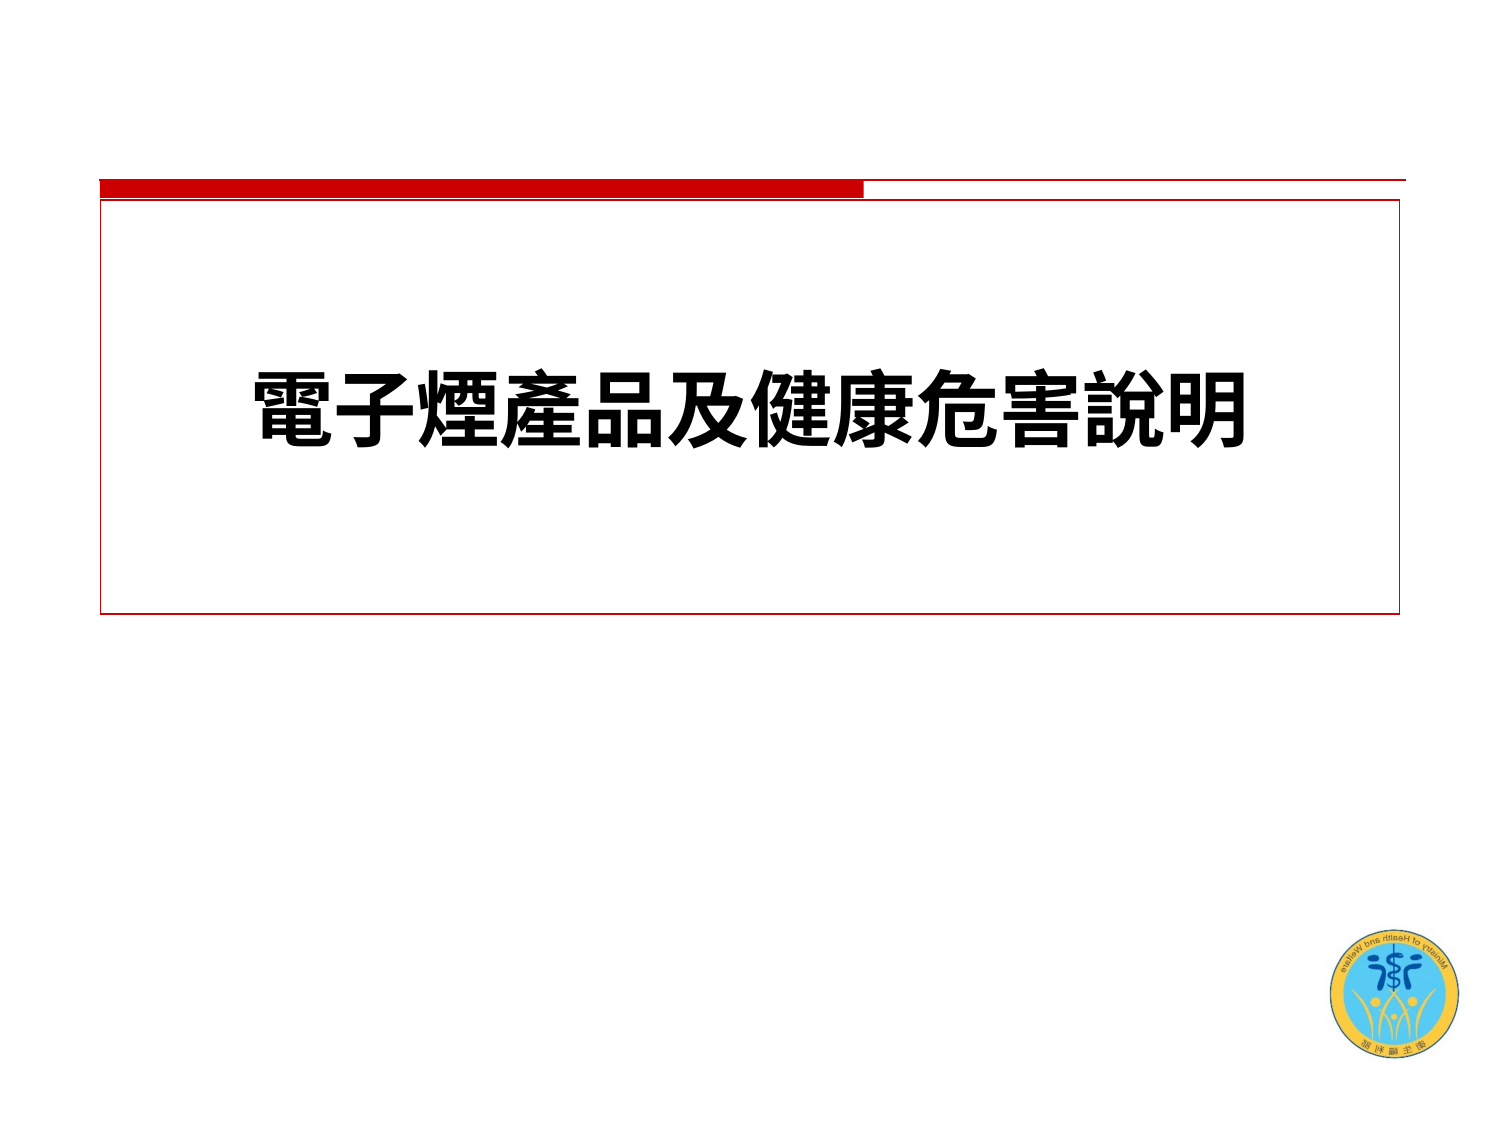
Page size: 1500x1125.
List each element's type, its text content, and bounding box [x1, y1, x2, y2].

text_box 電子煙產品及健康危害說明 [100, 200, 1400, 614]
picture [1323, 927, 1468, 1062]
